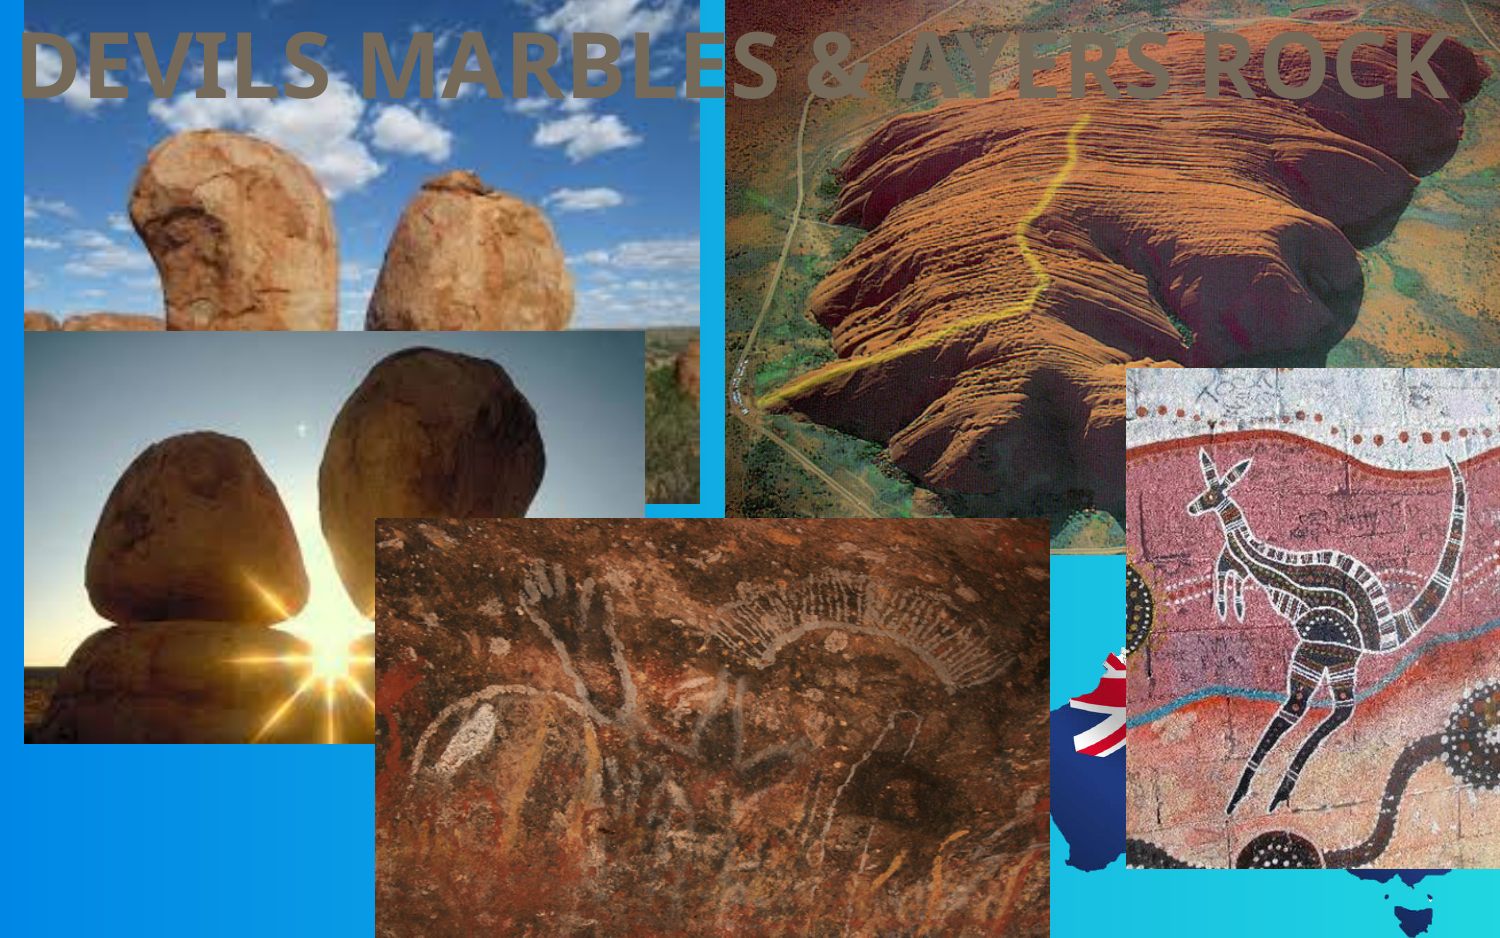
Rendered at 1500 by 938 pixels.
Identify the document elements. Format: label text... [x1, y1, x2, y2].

picture [24, 125, 1500, 938]
text_box DEVILS MARBLES & AYERS ROCK [0, 0, 1500, 125]
